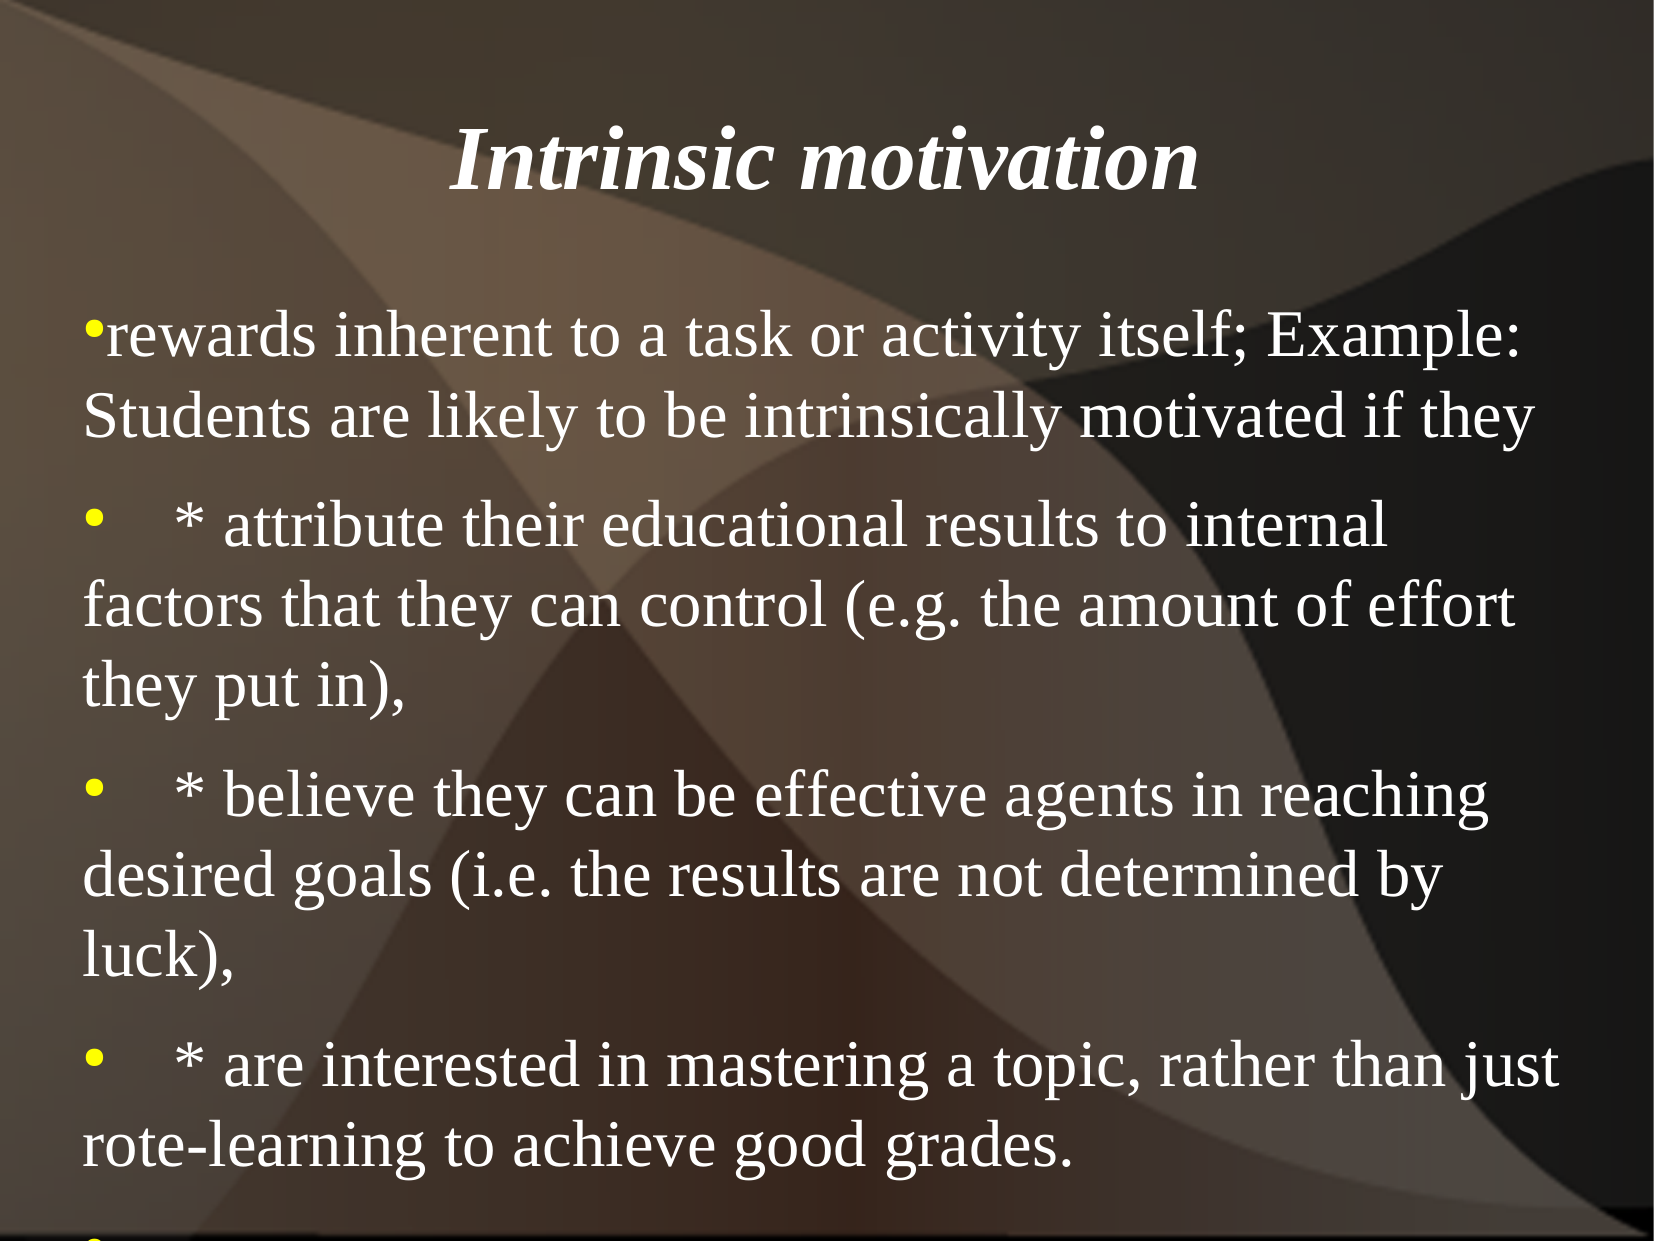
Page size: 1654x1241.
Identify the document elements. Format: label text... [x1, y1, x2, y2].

list rewards inherent to a task or activity itself; Example: Students are likely to be intrinsically motivated if they * attribute their educational results to internal factors that they can control (e.g. the amount of effort they put in), * believe they can be effective agents in reaching desired goals (i.e. the results are not determined by luck), * are interested in mastering a topic, rather than just rote-learning to achieve good grades. [82, 290, 1571, 1241]
title Intrinsic motivation [82, 56, 1571, 250]
